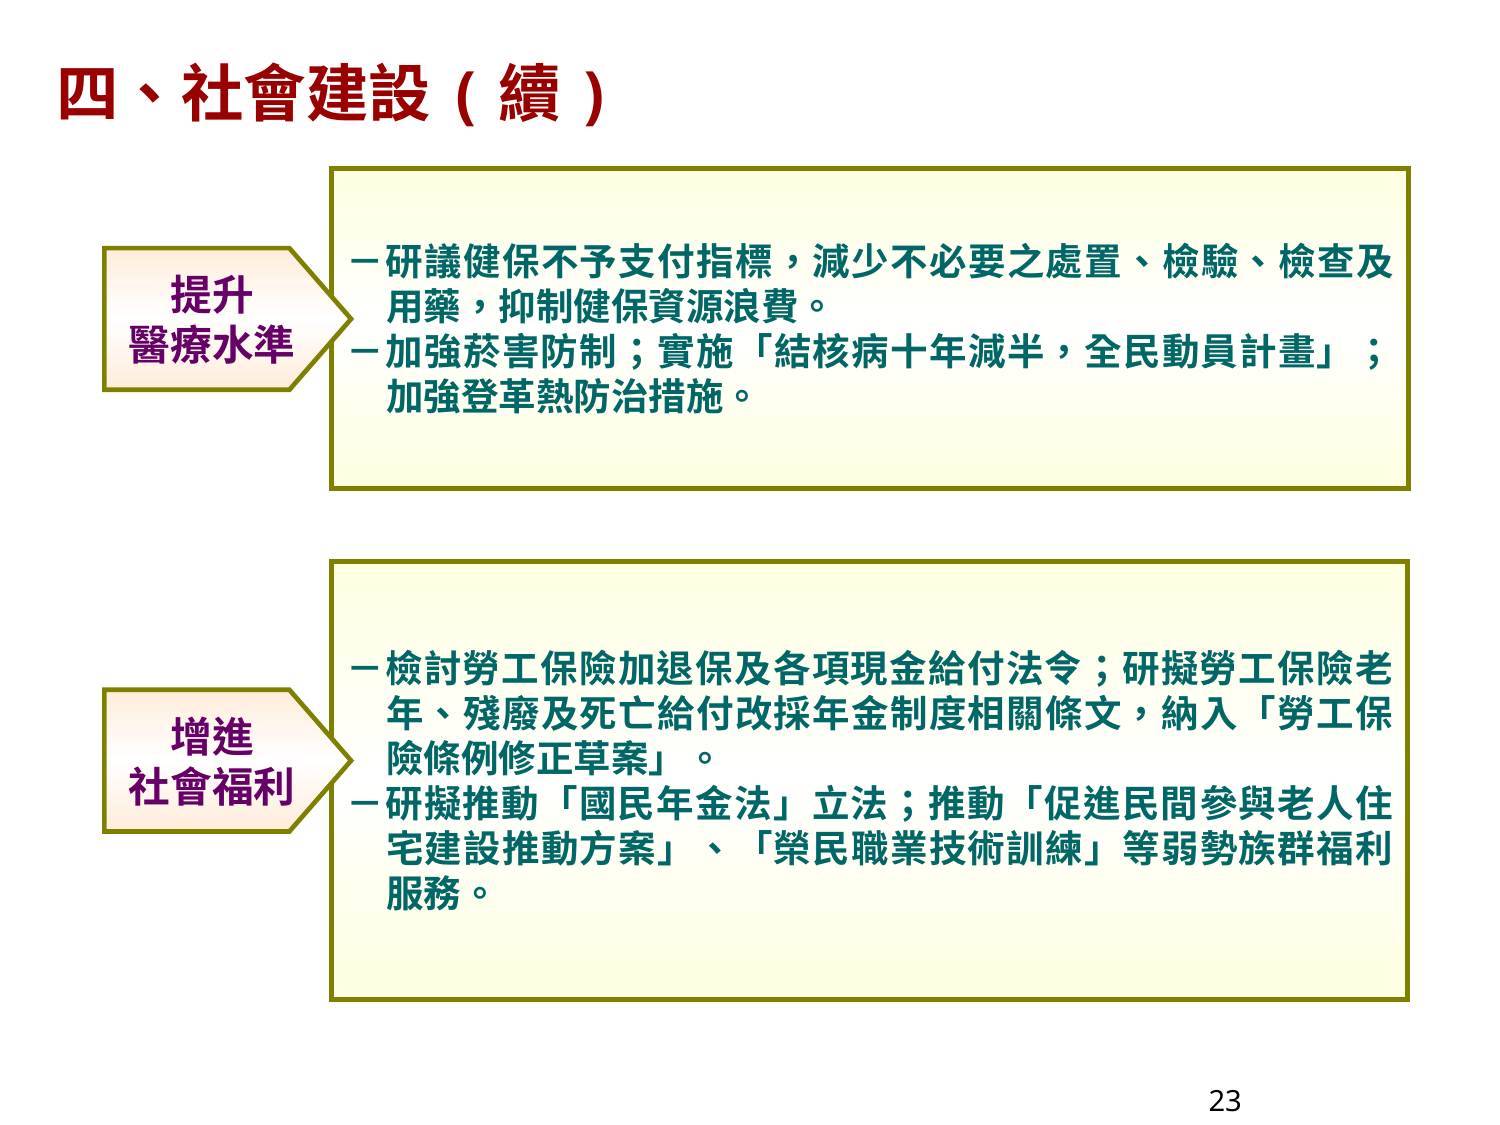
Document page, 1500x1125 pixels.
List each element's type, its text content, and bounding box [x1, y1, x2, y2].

text_box －檢討勞工保險加退保及各項現金給付法令；研擬勞工保險老年、殘廢及死亡給付改採年金制度相關條文，納入「勞工保險條例修正草案」。 －研擬推動「國民年金法」立法；推動「促進民間參與老人住宅建設推動方案」、「榮民職業技術訓練」等弱勢族群福利服務。 [331, 561, 1408, 999]
text_box －研議健保不予支付指標，減少不必要之處置、檢驗、檢查及用藥，抑制健保資源浪費。 －加強菸害防制；實施「結核病十年減半，全民動員計畫」；加強登革熱防治措施。 [332, 168, 1409, 489]
text_box 增進 社會福利 [104, 689, 352, 832]
text_box 四、社會建設(續) [41, 46, 951, 138]
text_box [1193, 1054, 1500, 1125]
text_box 提升 醫療水準 [104, 248, 352, 390]
